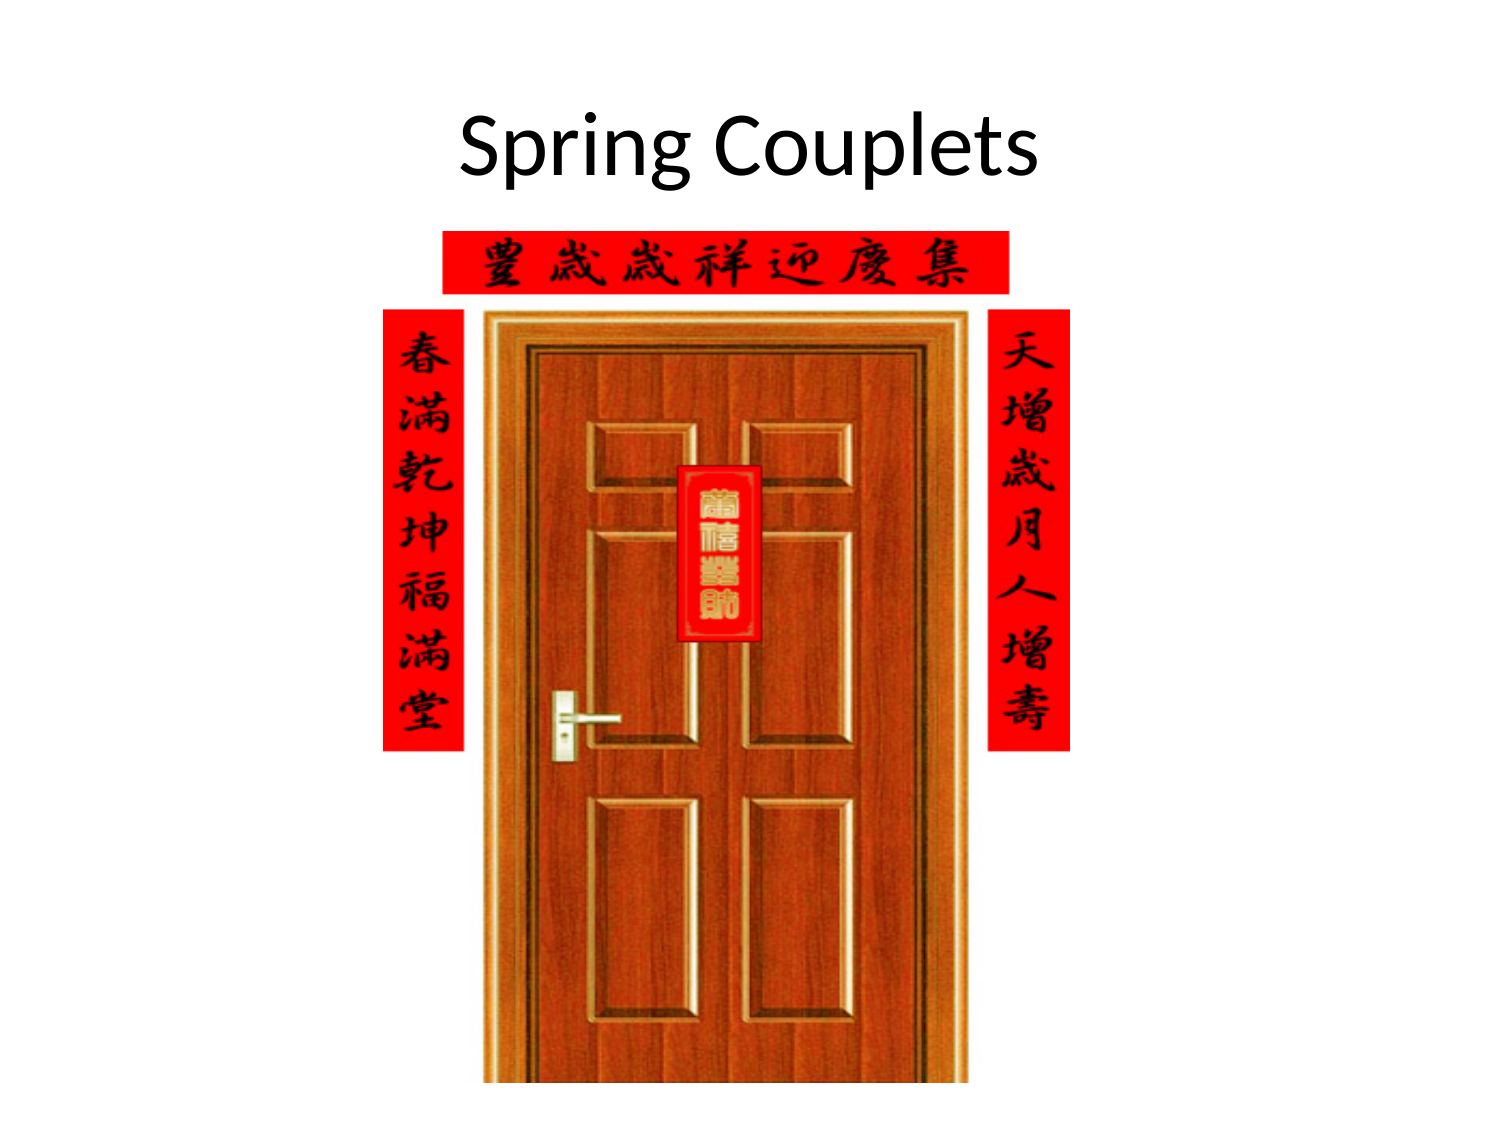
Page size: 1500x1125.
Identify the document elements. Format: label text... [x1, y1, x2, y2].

picture [383, 231, 1070, 1083]
title Spring Couplets [75, 45, 1426, 233]
